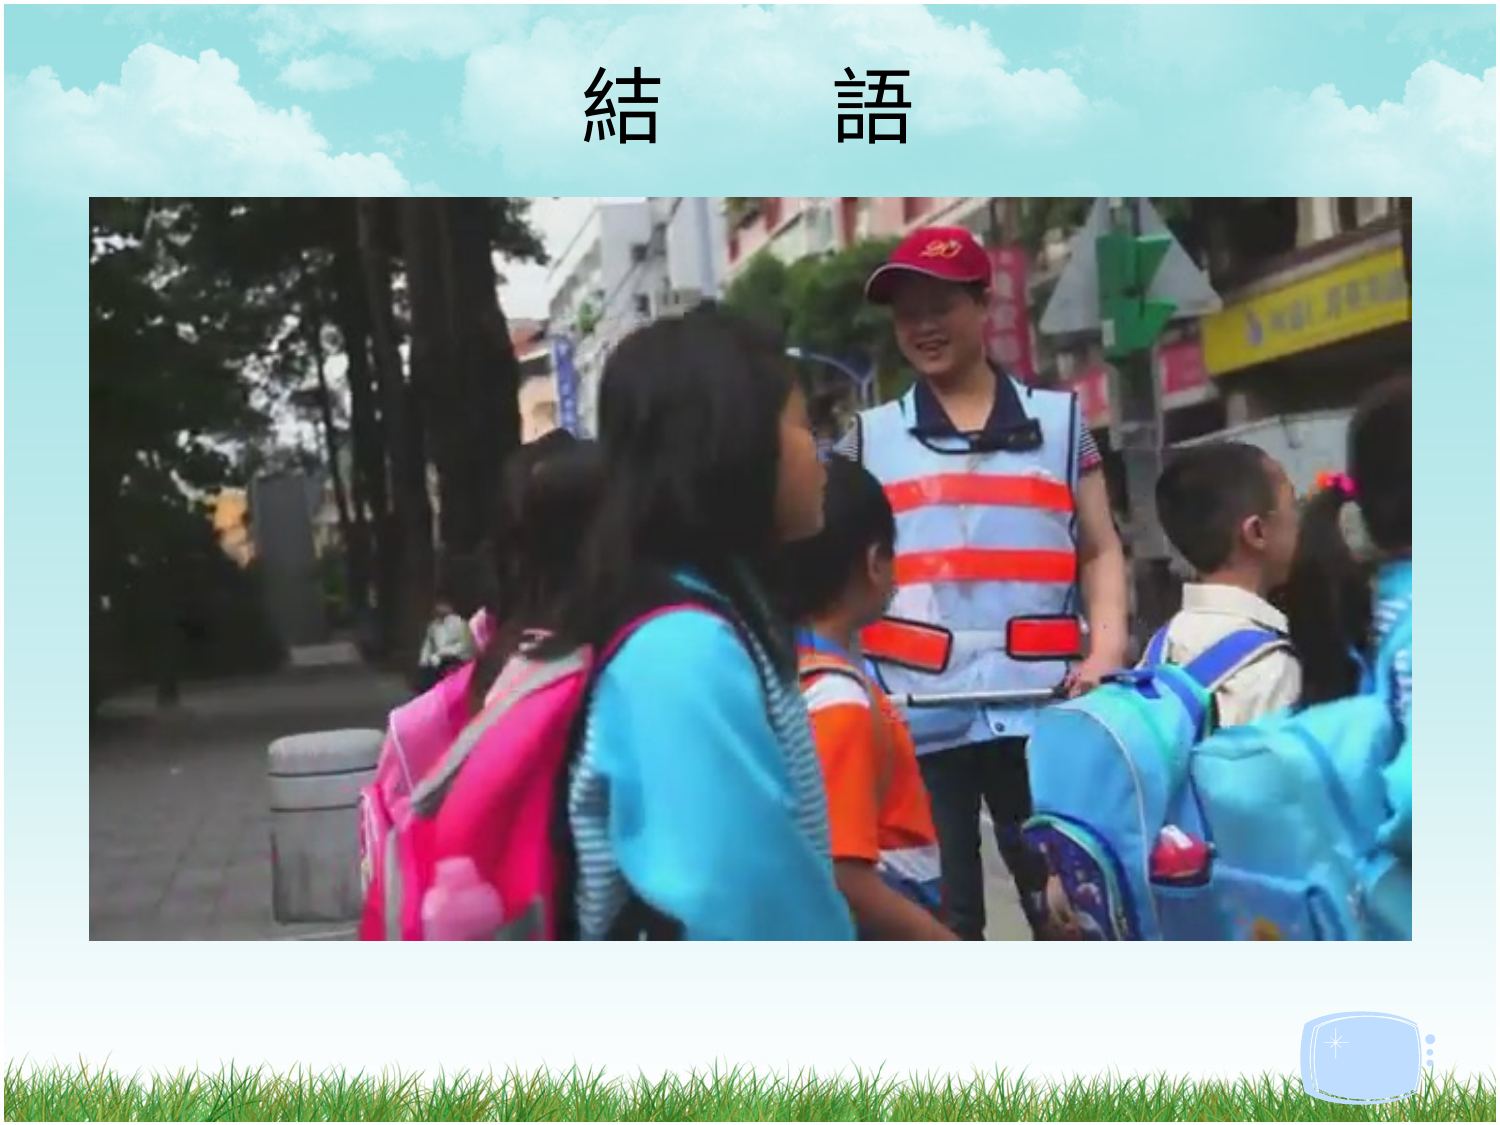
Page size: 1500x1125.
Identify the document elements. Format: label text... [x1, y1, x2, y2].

text_box 結 語 [566, 46, 930, 163]
picture [0, 0, 1500, 1125]
